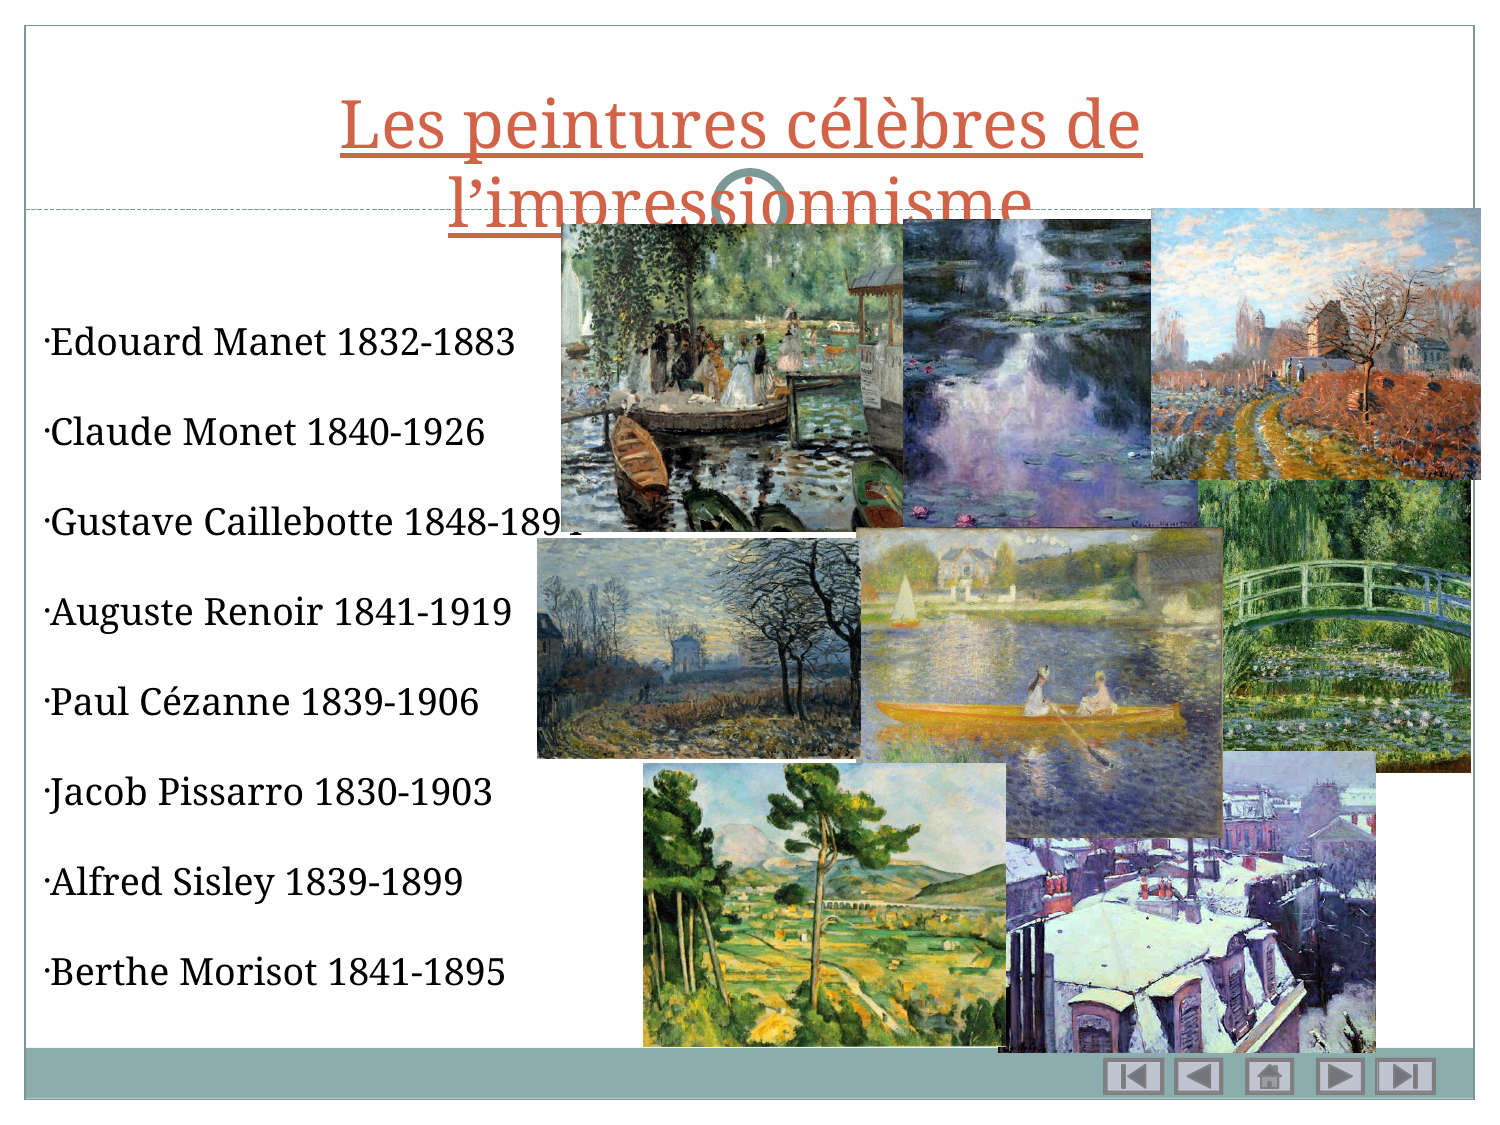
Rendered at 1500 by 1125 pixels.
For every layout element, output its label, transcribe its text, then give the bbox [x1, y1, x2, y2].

text_box [1106, 1058, 1164, 1094]
text_box [1318, 1058, 1365, 1094]
text_box [1377, 1058, 1436, 1094]
text_box [1177, 1058, 1223, 1094]
title Les peintures célèbres de l’impressionnisme [41, 66, 1442, 168]
text_box Edouard Manet 1832-1883 Claude Monet 1840-1926 Gustave Caillebotte 1848-1894 Auguste Renoir 1841-1919 Paul Cézanne 1839-1906 Jacob Pissarro 1830-1903 Alfred Sisley 1839-1899 Berthe Morisot 1841-1895 [29, 302, 609, 1001]
picture [537, 208, 1481, 1053]
text_box [1248, 1058, 1294, 1094]
